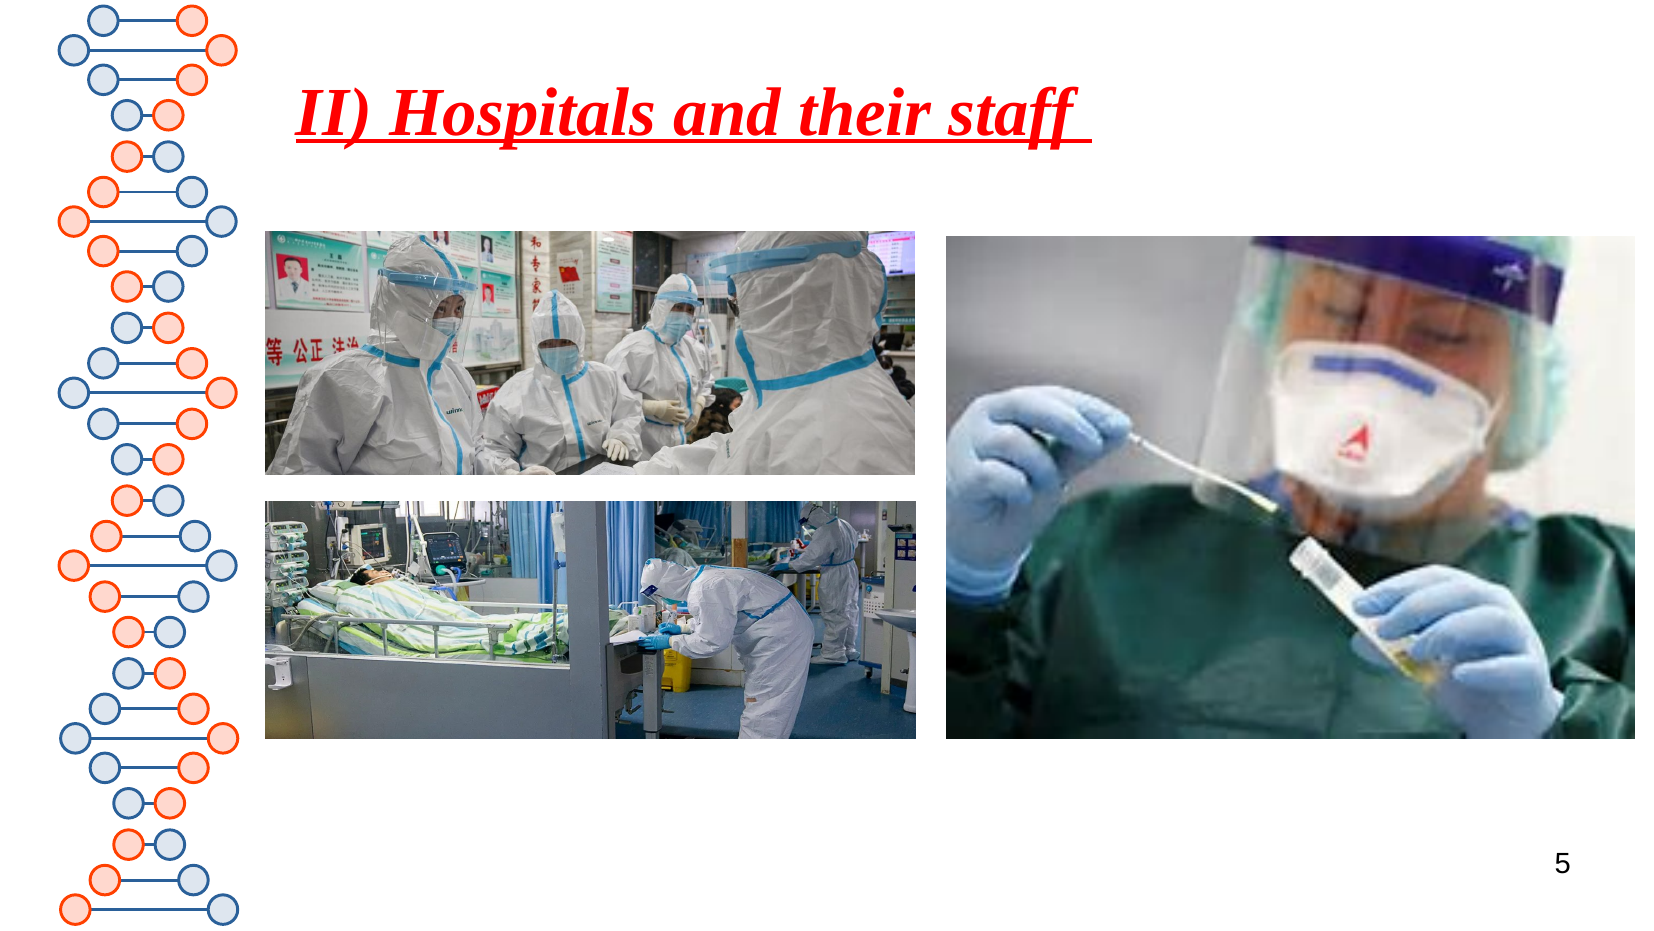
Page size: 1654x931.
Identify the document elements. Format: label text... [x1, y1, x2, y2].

title II) Hospitals and their staff [265, 35, 1123, 189]
picture [265, 501, 916, 739]
picture [265, 231, 915, 475]
picture [946, 236, 1635, 739]
